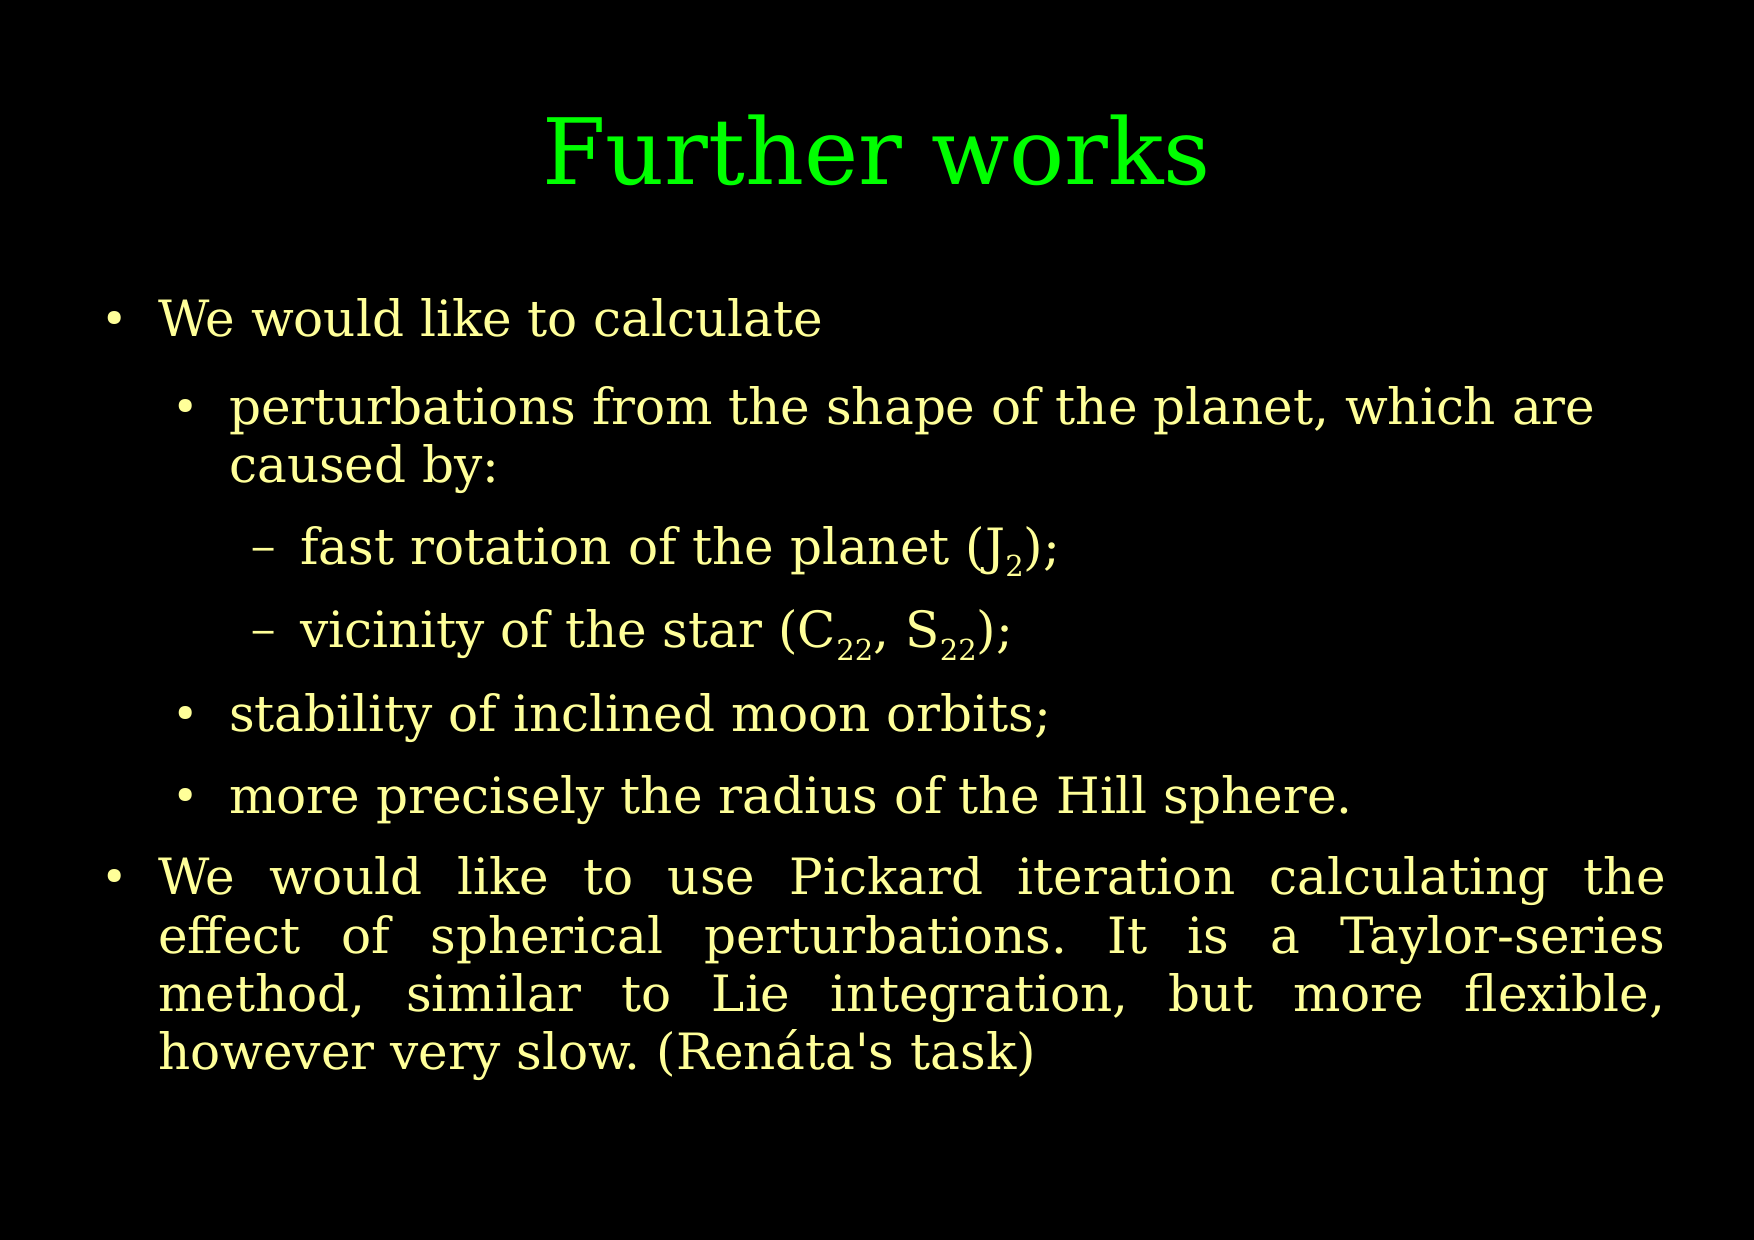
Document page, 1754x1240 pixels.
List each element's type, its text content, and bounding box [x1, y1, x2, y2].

list We would like to calculate perturbations from the shape of the planet, which are caused by: fast rotation of the planet (J2); vicinity of the star (C22, S22); stability of inclined moon orbits; more precisely the radius of the Hill sphere. We would like to use Pickard iteration calculating the effect of spherical perturbations. It is a Taylor-series method, similar to Lie integration, but more flexible, however very slow. (Renáta's task) [87, 290, 1667, 1094]
title Further works [87, 56, 1667, 249]
